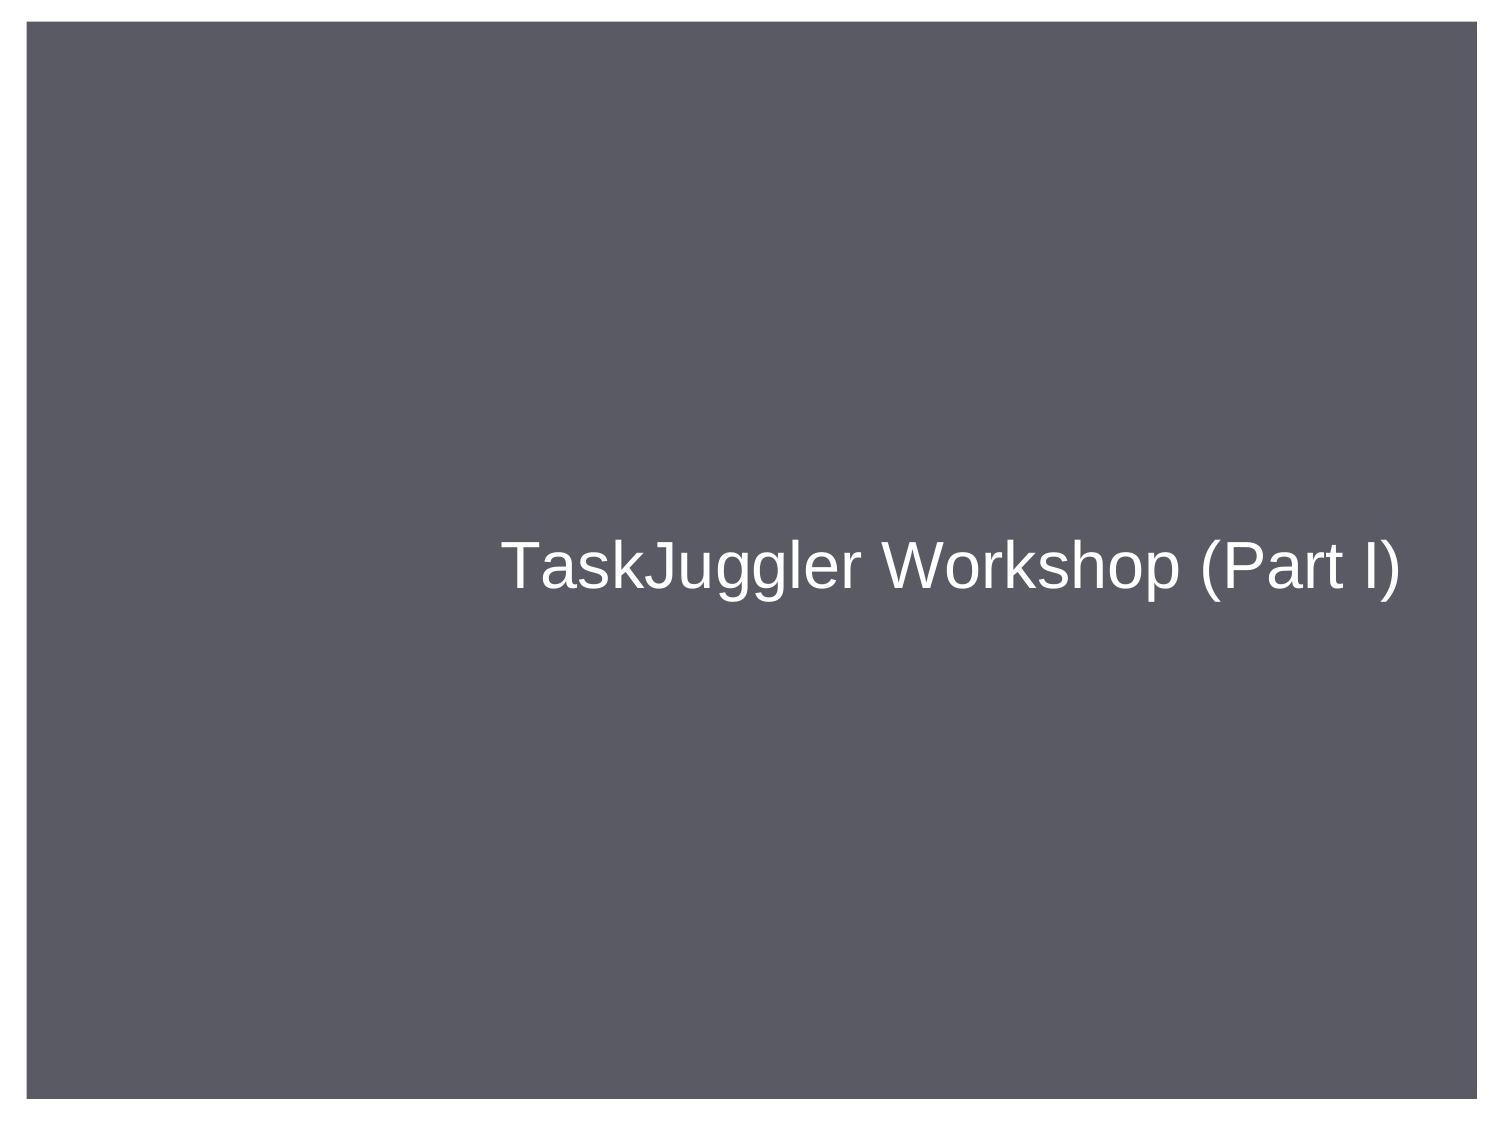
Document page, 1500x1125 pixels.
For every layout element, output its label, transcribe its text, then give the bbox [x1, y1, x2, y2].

title TaskJuggler Workshop (Part I) [54, 468, 1405, 656]
